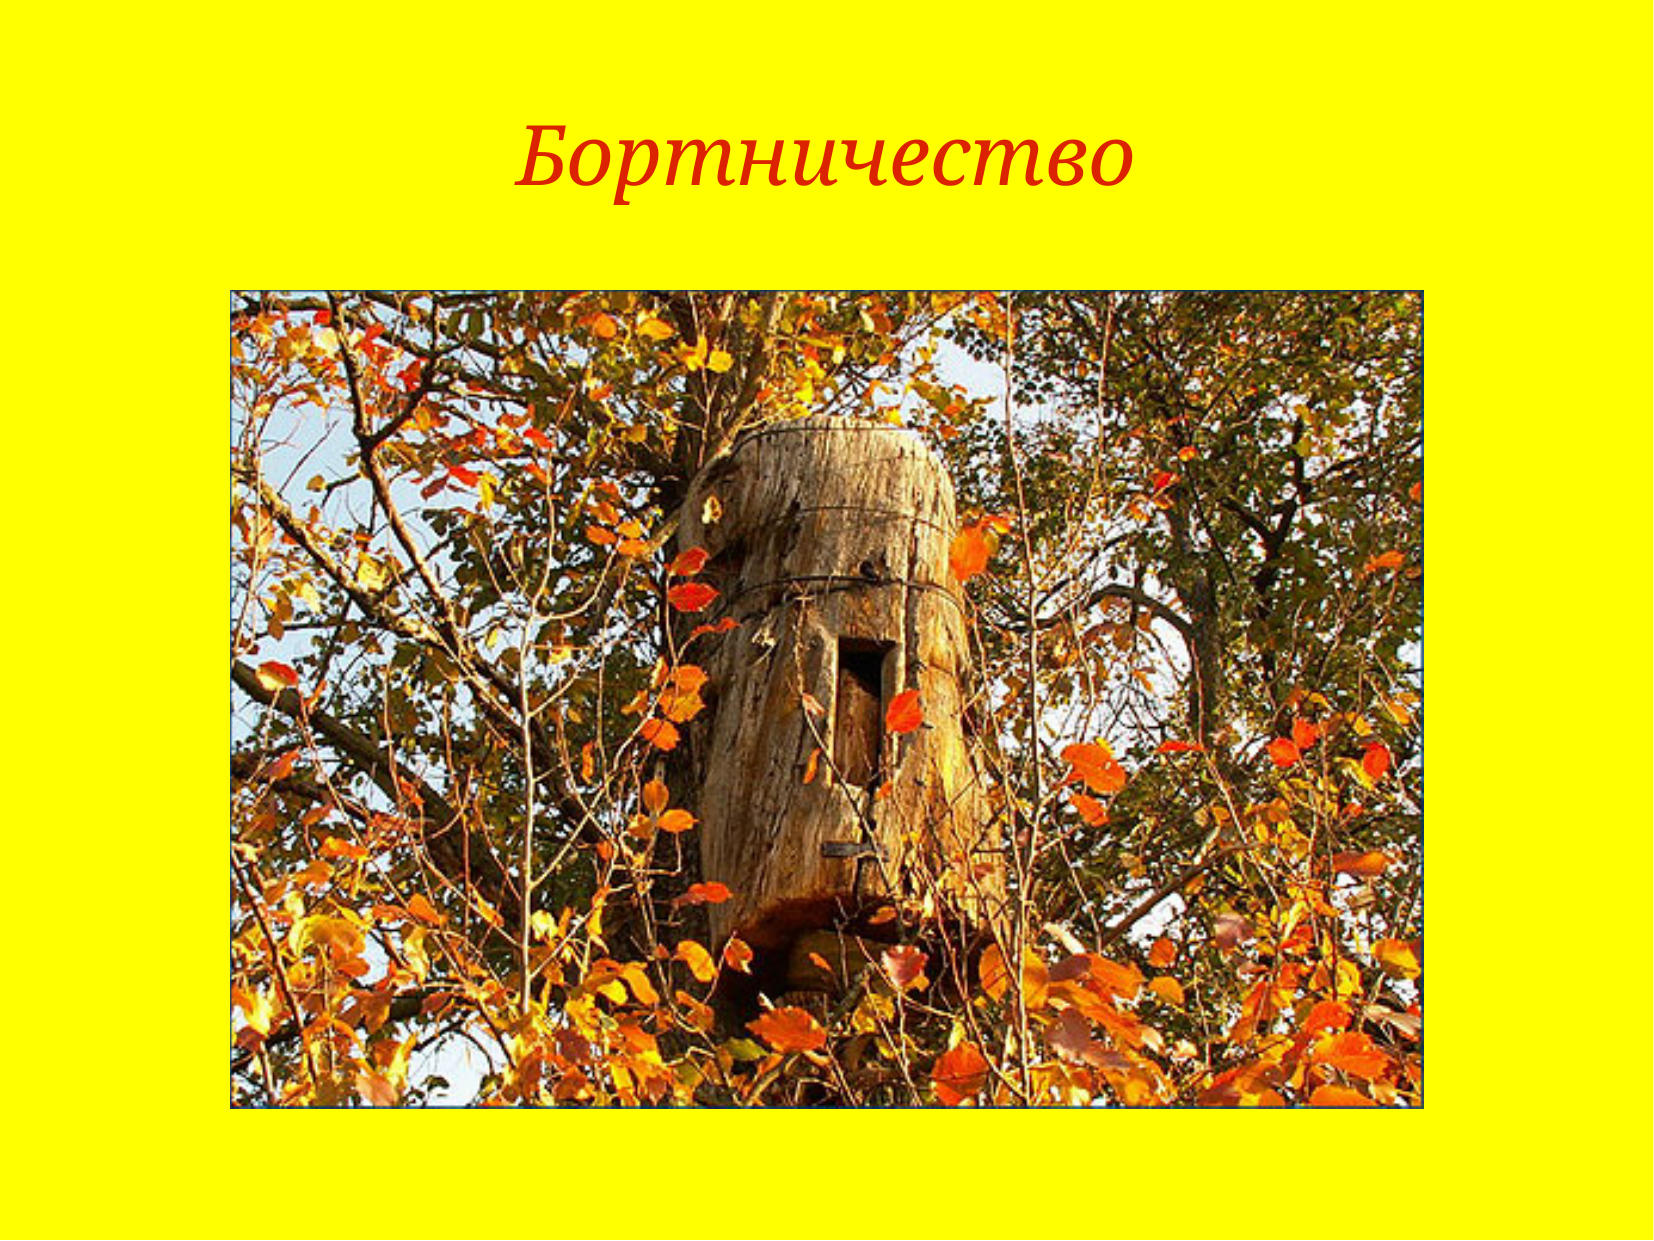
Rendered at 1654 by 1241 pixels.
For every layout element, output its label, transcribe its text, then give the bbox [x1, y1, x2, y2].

picture [230, 290, 1424, 1109]
title Бортничество [82, 49, 1571, 257]
